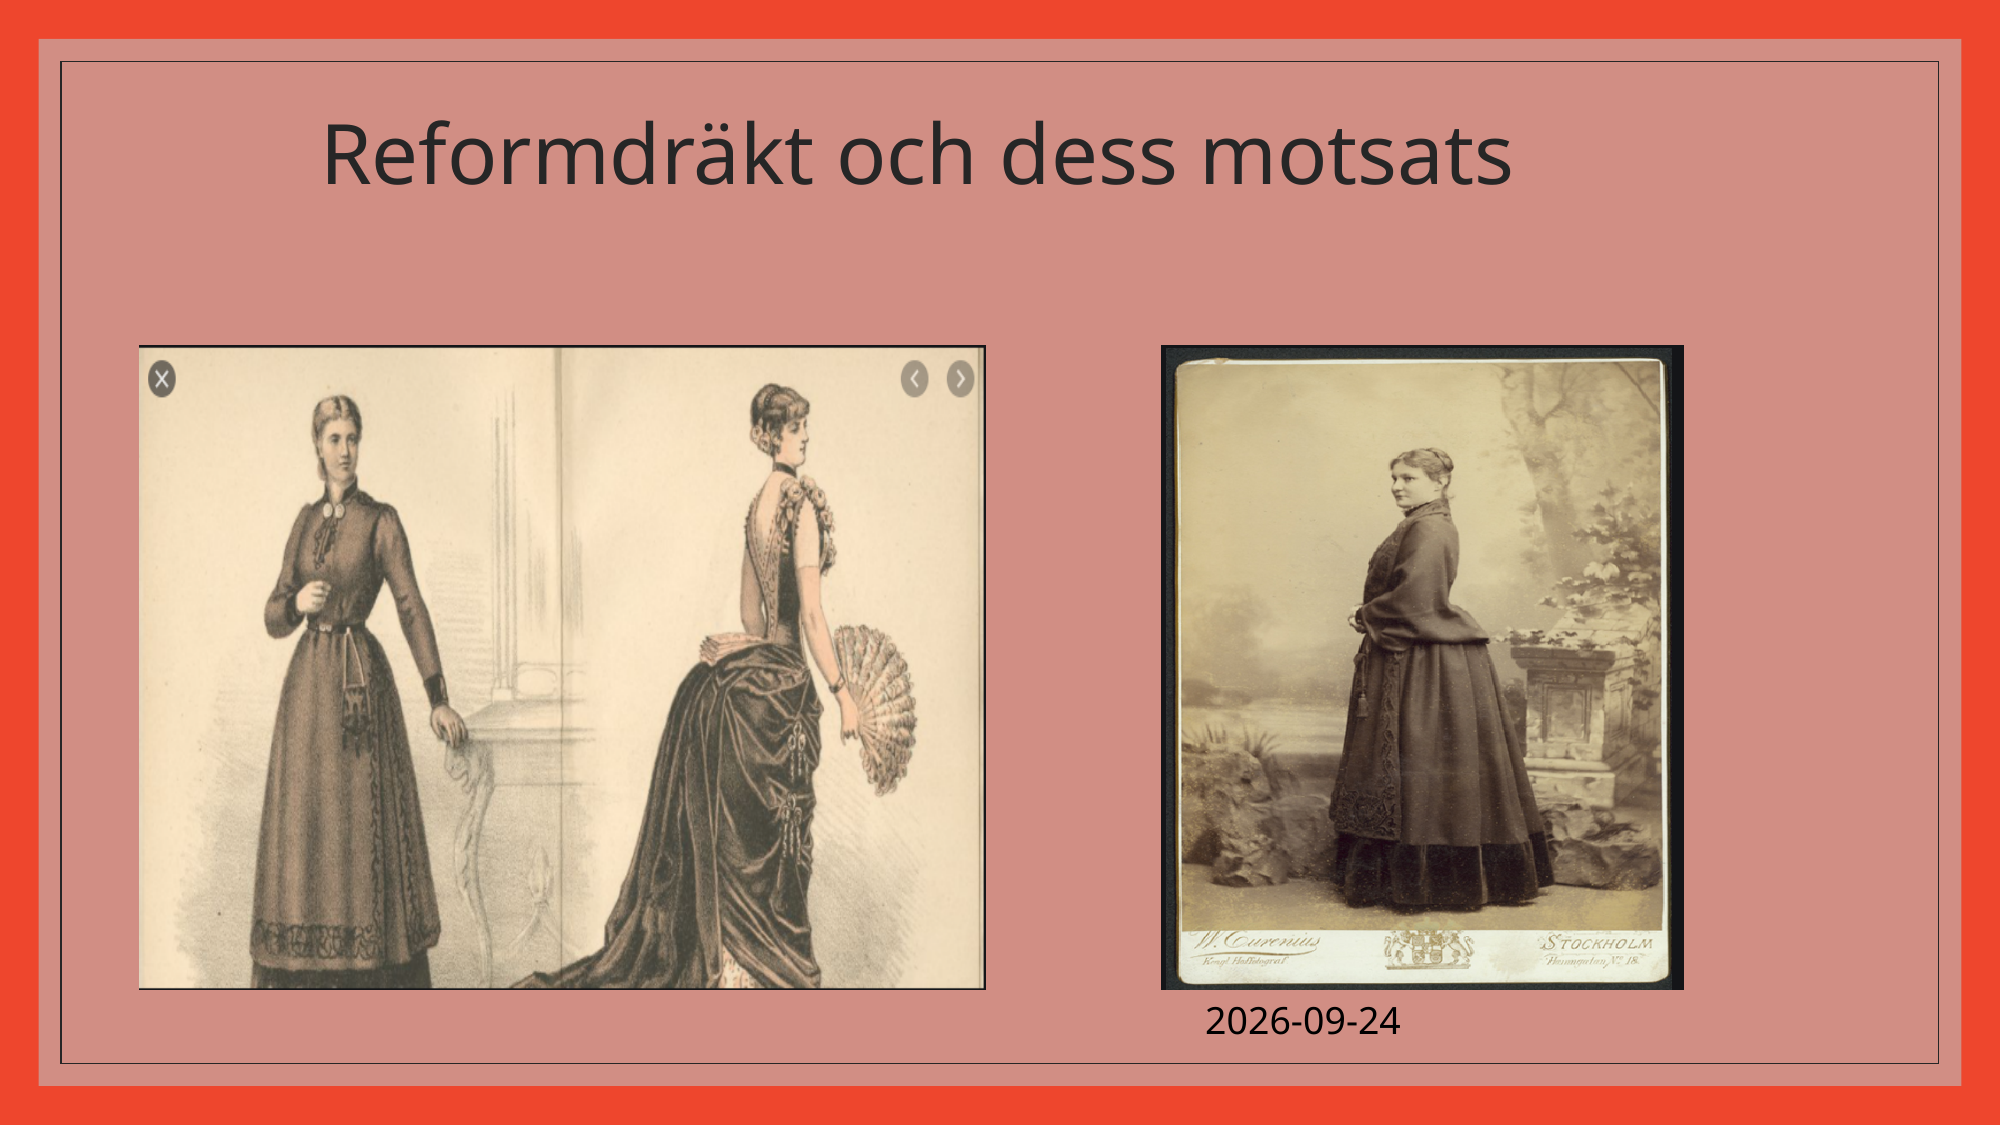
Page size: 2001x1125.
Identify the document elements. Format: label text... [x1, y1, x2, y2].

slide_number 2020-10-11 [1190, 990, 1665, 1050]
picture [1161, 345, 1684, 990]
picture [139, 345, 986, 990]
title Reformdräkt och dess motsats [174, 105, 1825, 331]
